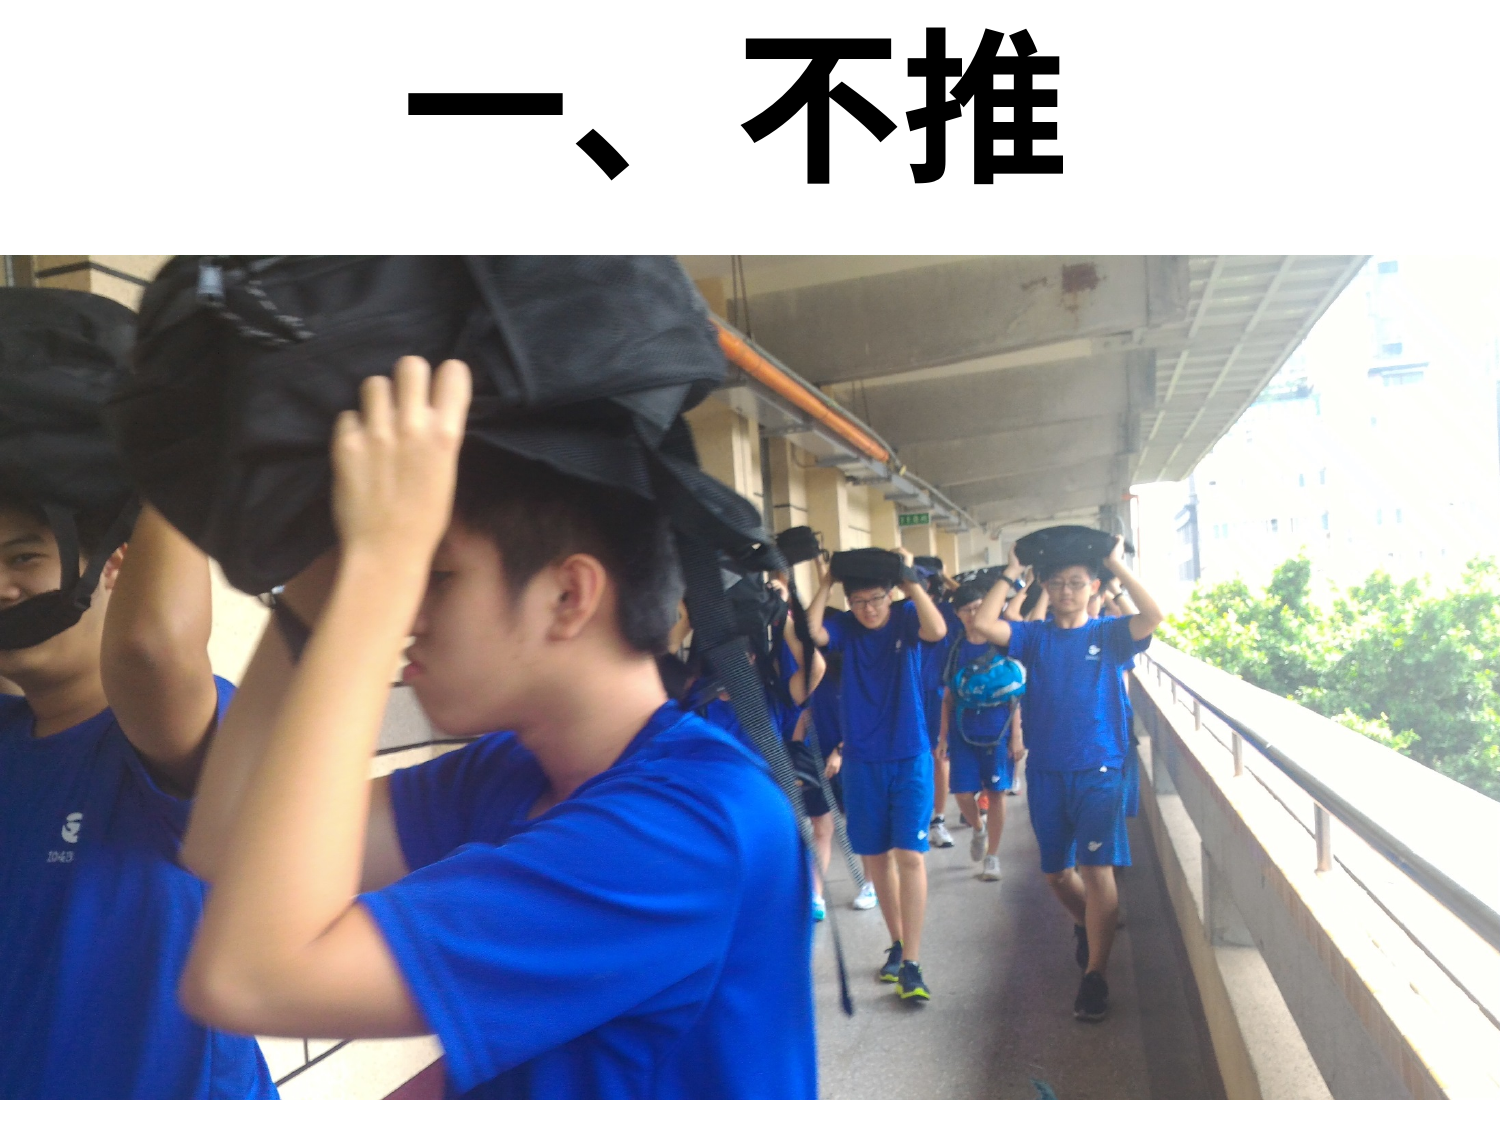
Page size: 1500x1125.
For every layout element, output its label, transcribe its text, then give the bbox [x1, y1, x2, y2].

text_box 一、不推 [387, 0, 1085, 210]
picture [0, 255, 1500, 1100]
